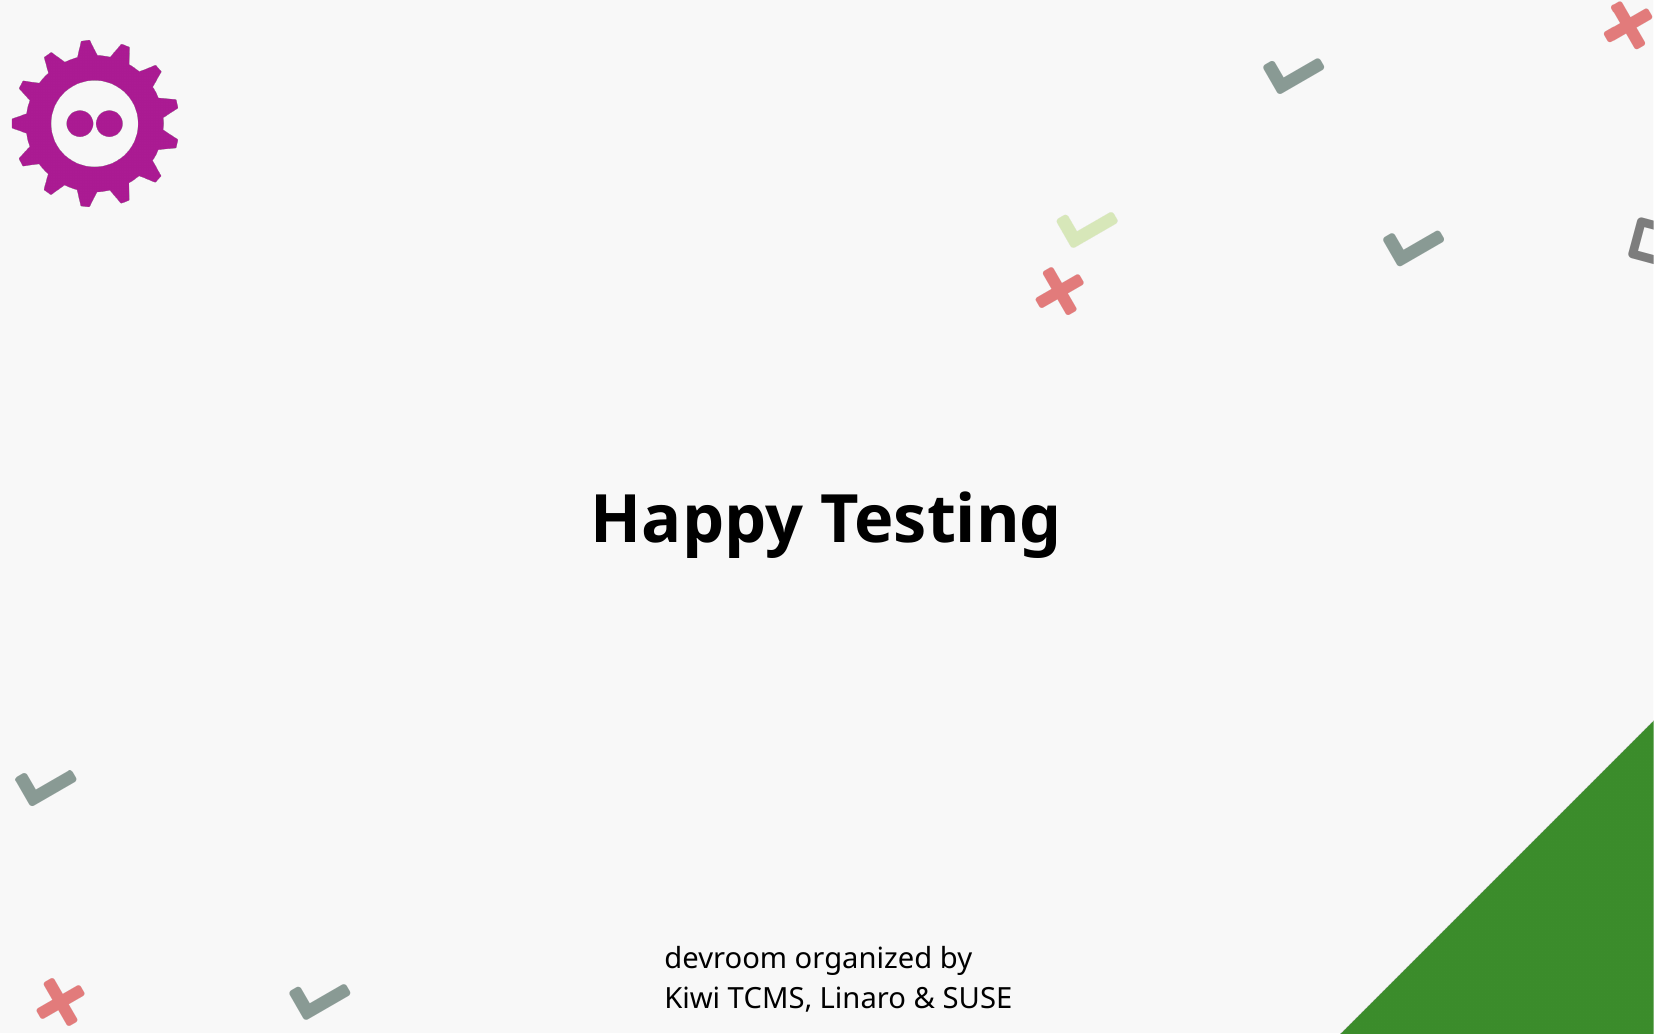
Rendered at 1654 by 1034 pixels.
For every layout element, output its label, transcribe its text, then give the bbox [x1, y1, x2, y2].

subtitle Happy Testing [82, 116, 1571, 917]
picture [11, 40, 178, 207]
picture [1340, 716, 1654, 1034]
picture [1035, 0, 1654, 315]
picture [15, 770, 359, 1034]
